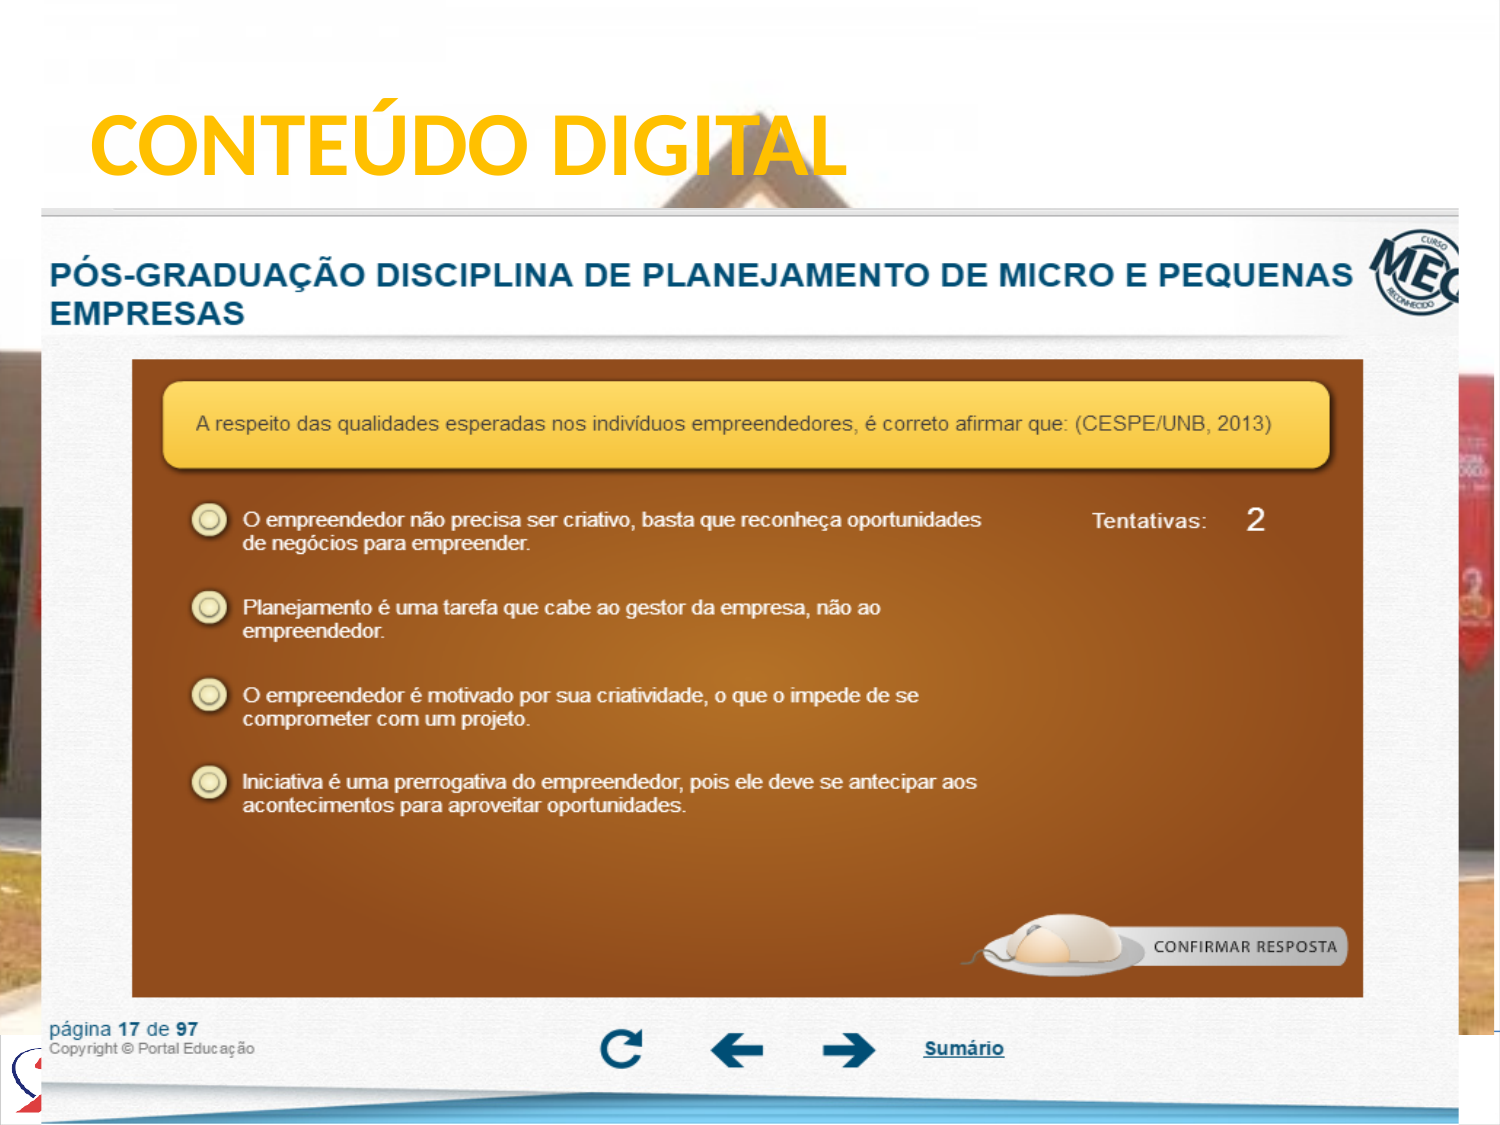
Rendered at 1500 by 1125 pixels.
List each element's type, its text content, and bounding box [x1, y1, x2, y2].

picture [0, 0, 1500, 1125]
title CONTEÚDO DIGITAL [75, 45, 1425, 208]
